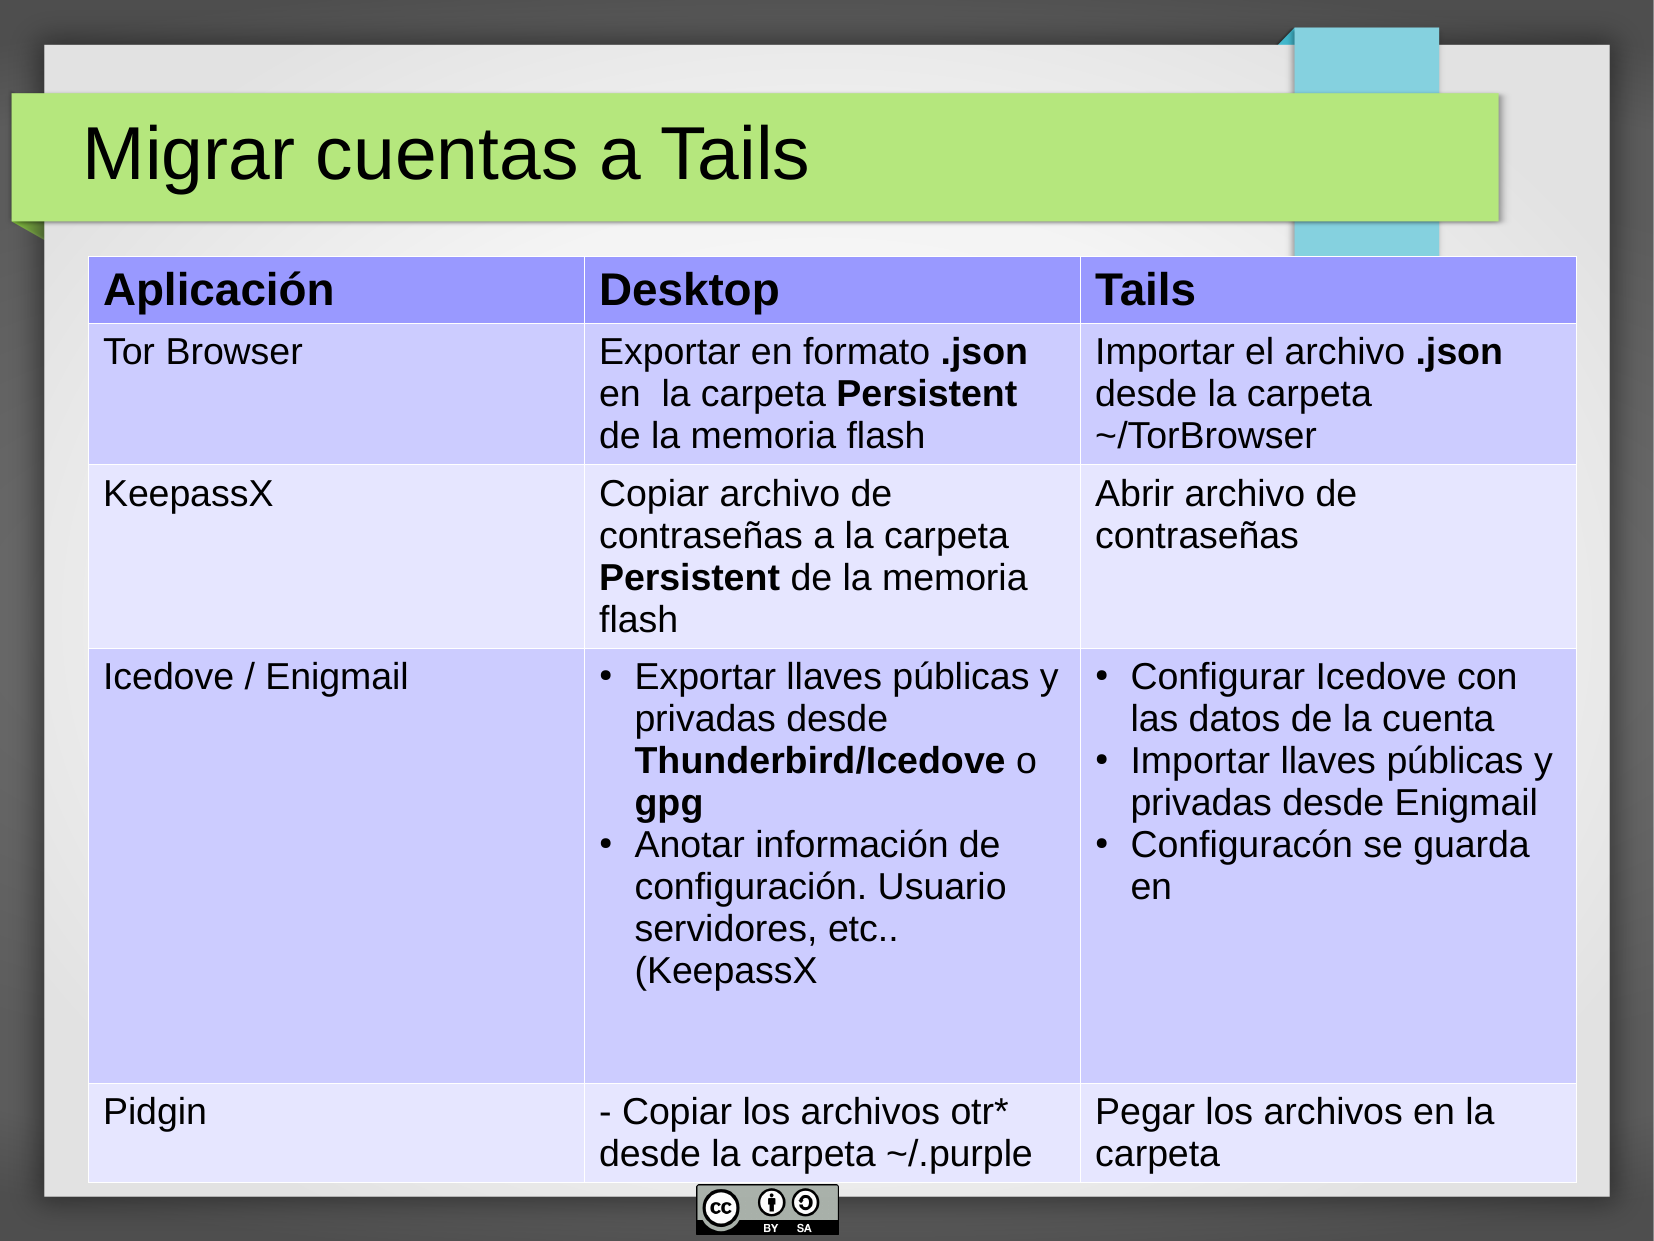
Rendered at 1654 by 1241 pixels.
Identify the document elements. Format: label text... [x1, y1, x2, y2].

table_cell KeepassX [89, 465, 584, 648]
table_cell Exportar llaves públicas y privadas desde Thunderbird/Icedove o gpg Anotar información de configuración. Usuario servidores, etc.. (KeepassX [585, 649, 1080, 1083]
table_cell Icedove / Enigmail [89, 649, 584, 1083]
table_cell Pidgin [89, 1084, 584, 1182]
table_cell Configurar Icedove con las datos de la cuenta Importar llaves públicas y privadas desde Enigmail Configuracón se guarda en [1081, 649, 1576, 1083]
title Migrar cuentas a Tails [82, 94, 1264, 213]
table_cell Pegar los archivos en la carpeta [1081, 1084, 1576, 1182]
table_header Desktop [585, 257, 1080, 323]
table_header Aplicación [89, 257, 584, 323]
table_cell Importar el archivo .json desde la carpeta ~/TorBrowser [1081, 324, 1576, 464]
table_cell - Copiar los archivos otr* desde la carpeta ~/.purple [585, 1084, 1080, 1182]
table_header Tails [1081, 257, 1576, 323]
table_cell Copiar archivo de contraseñas a la carpeta Persistent de la memoria flash [585, 465, 1080, 648]
table_cell Exportar en formato .json en la carpeta Persistent de la memoria flash [585, 324, 1080, 464]
table_cell Tor Browser [89, 324, 584, 464]
picture [0, 0, 1654, 1241]
table_cell Abrir archivo de contraseñas [1081, 465, 1576, 648]
